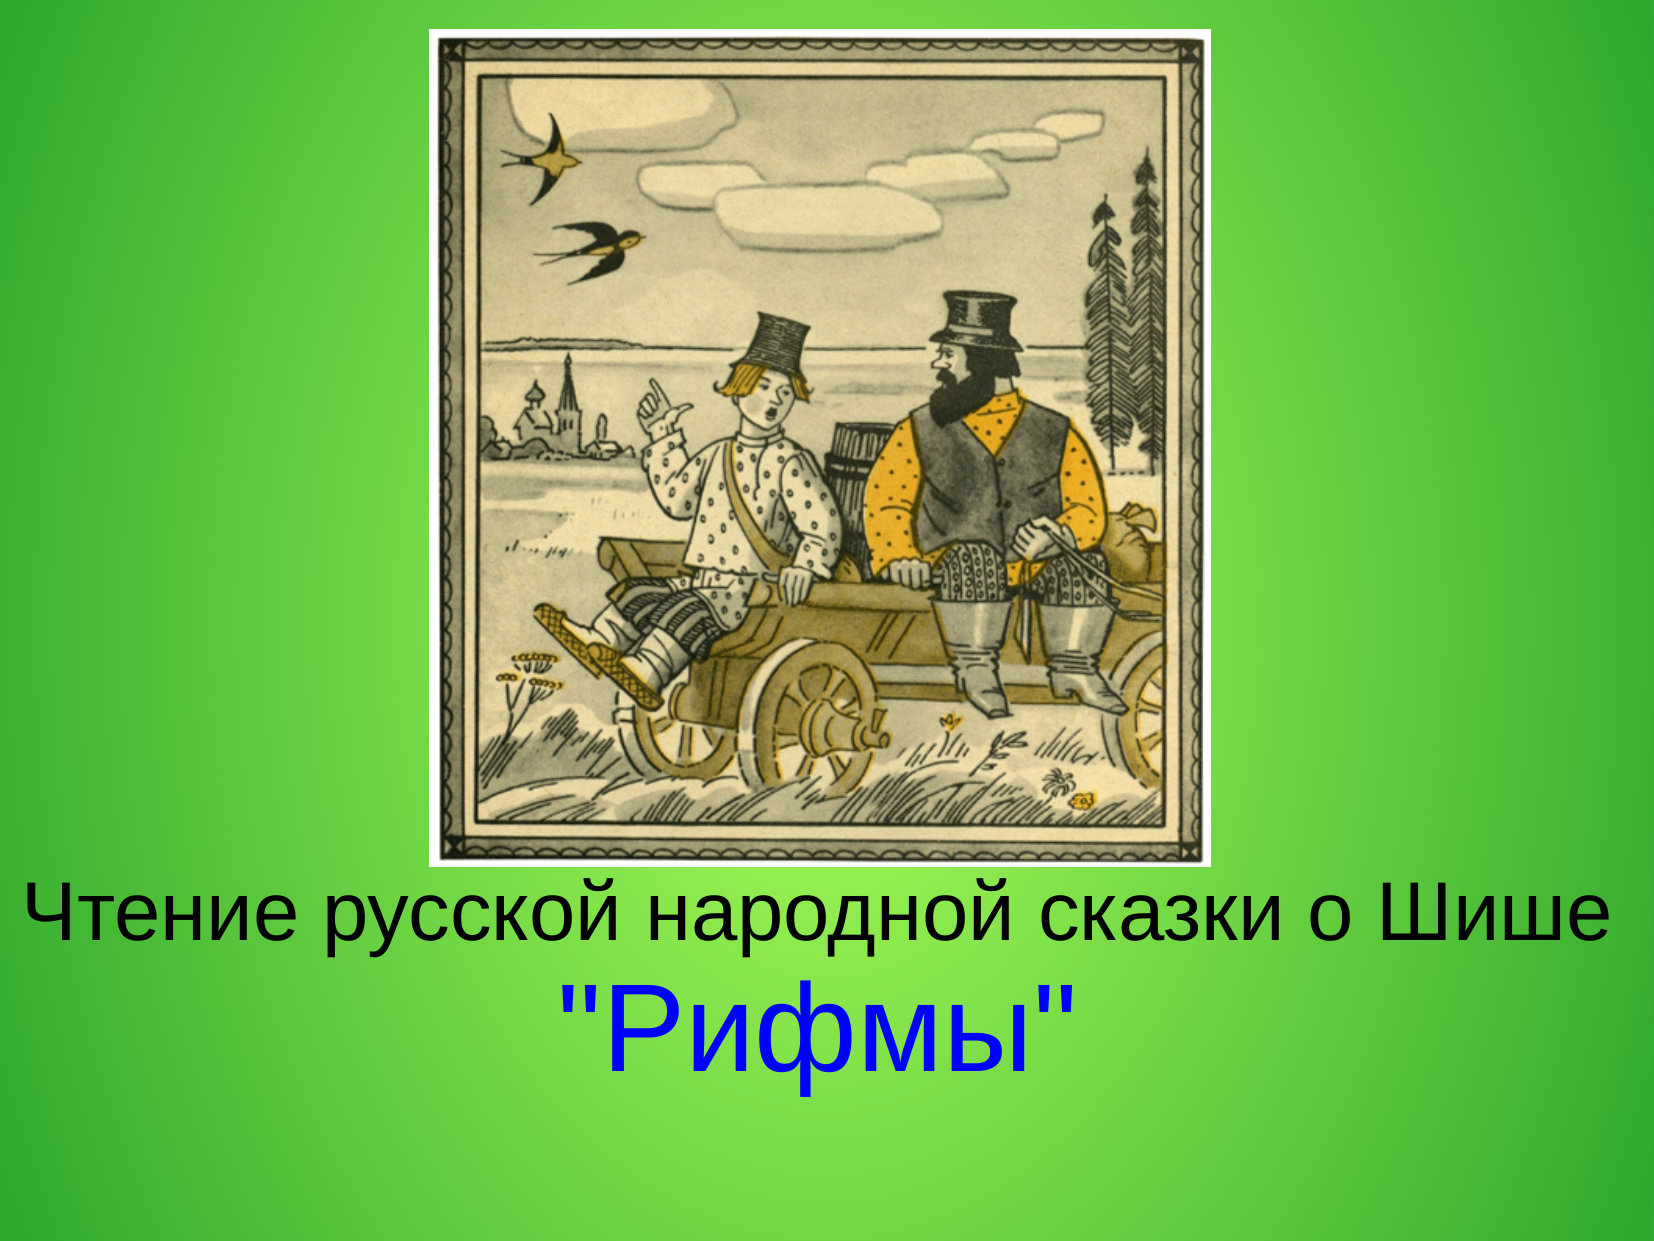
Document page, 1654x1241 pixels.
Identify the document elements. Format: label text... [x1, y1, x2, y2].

subtitle Чтение русской народной сказки о Шише "Рифмы" [0, 590, 1636, 1241]
picture [429, 29, 1211, 867]
